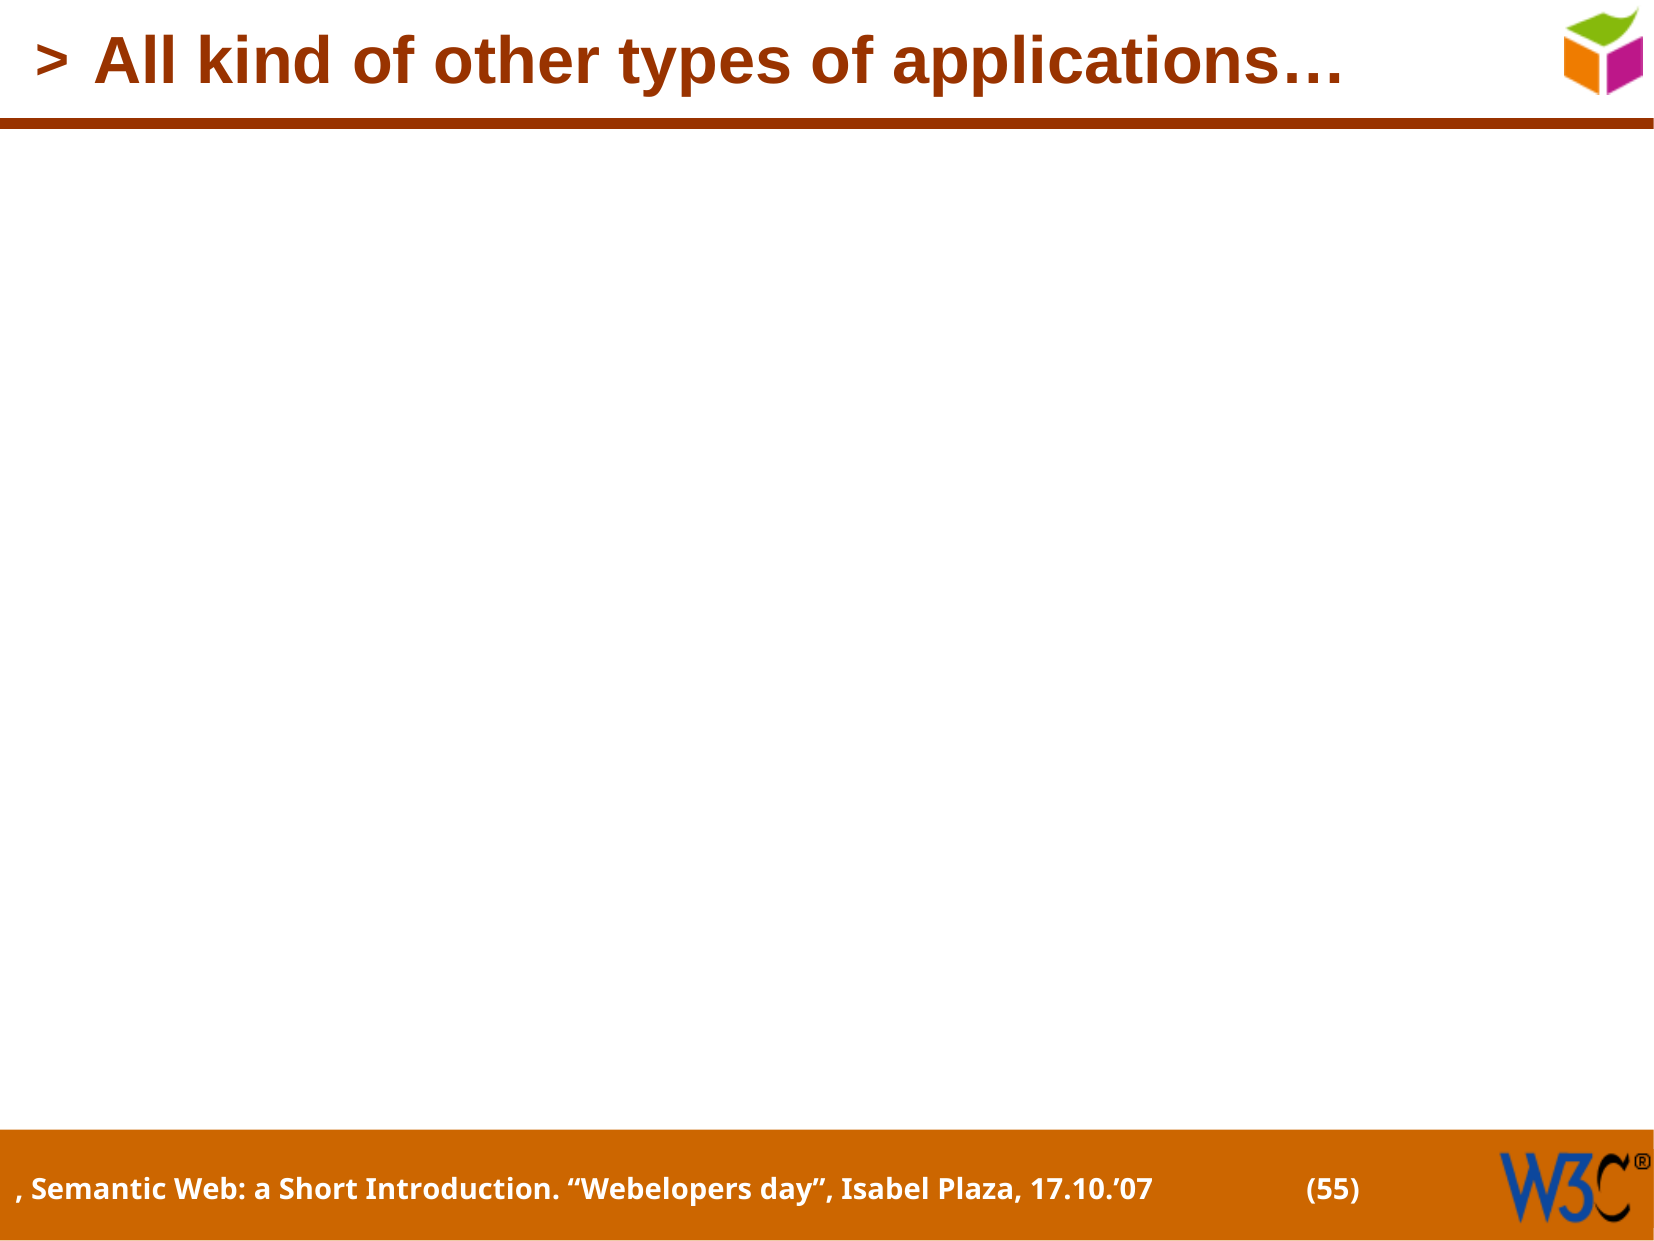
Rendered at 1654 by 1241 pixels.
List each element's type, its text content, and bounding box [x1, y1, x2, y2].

title All kind of other types of applications… [93, 7, 1493, 111]
picture [1495, 1149, 1654, 1228]
picture [1564, 5, 1643, 95]
